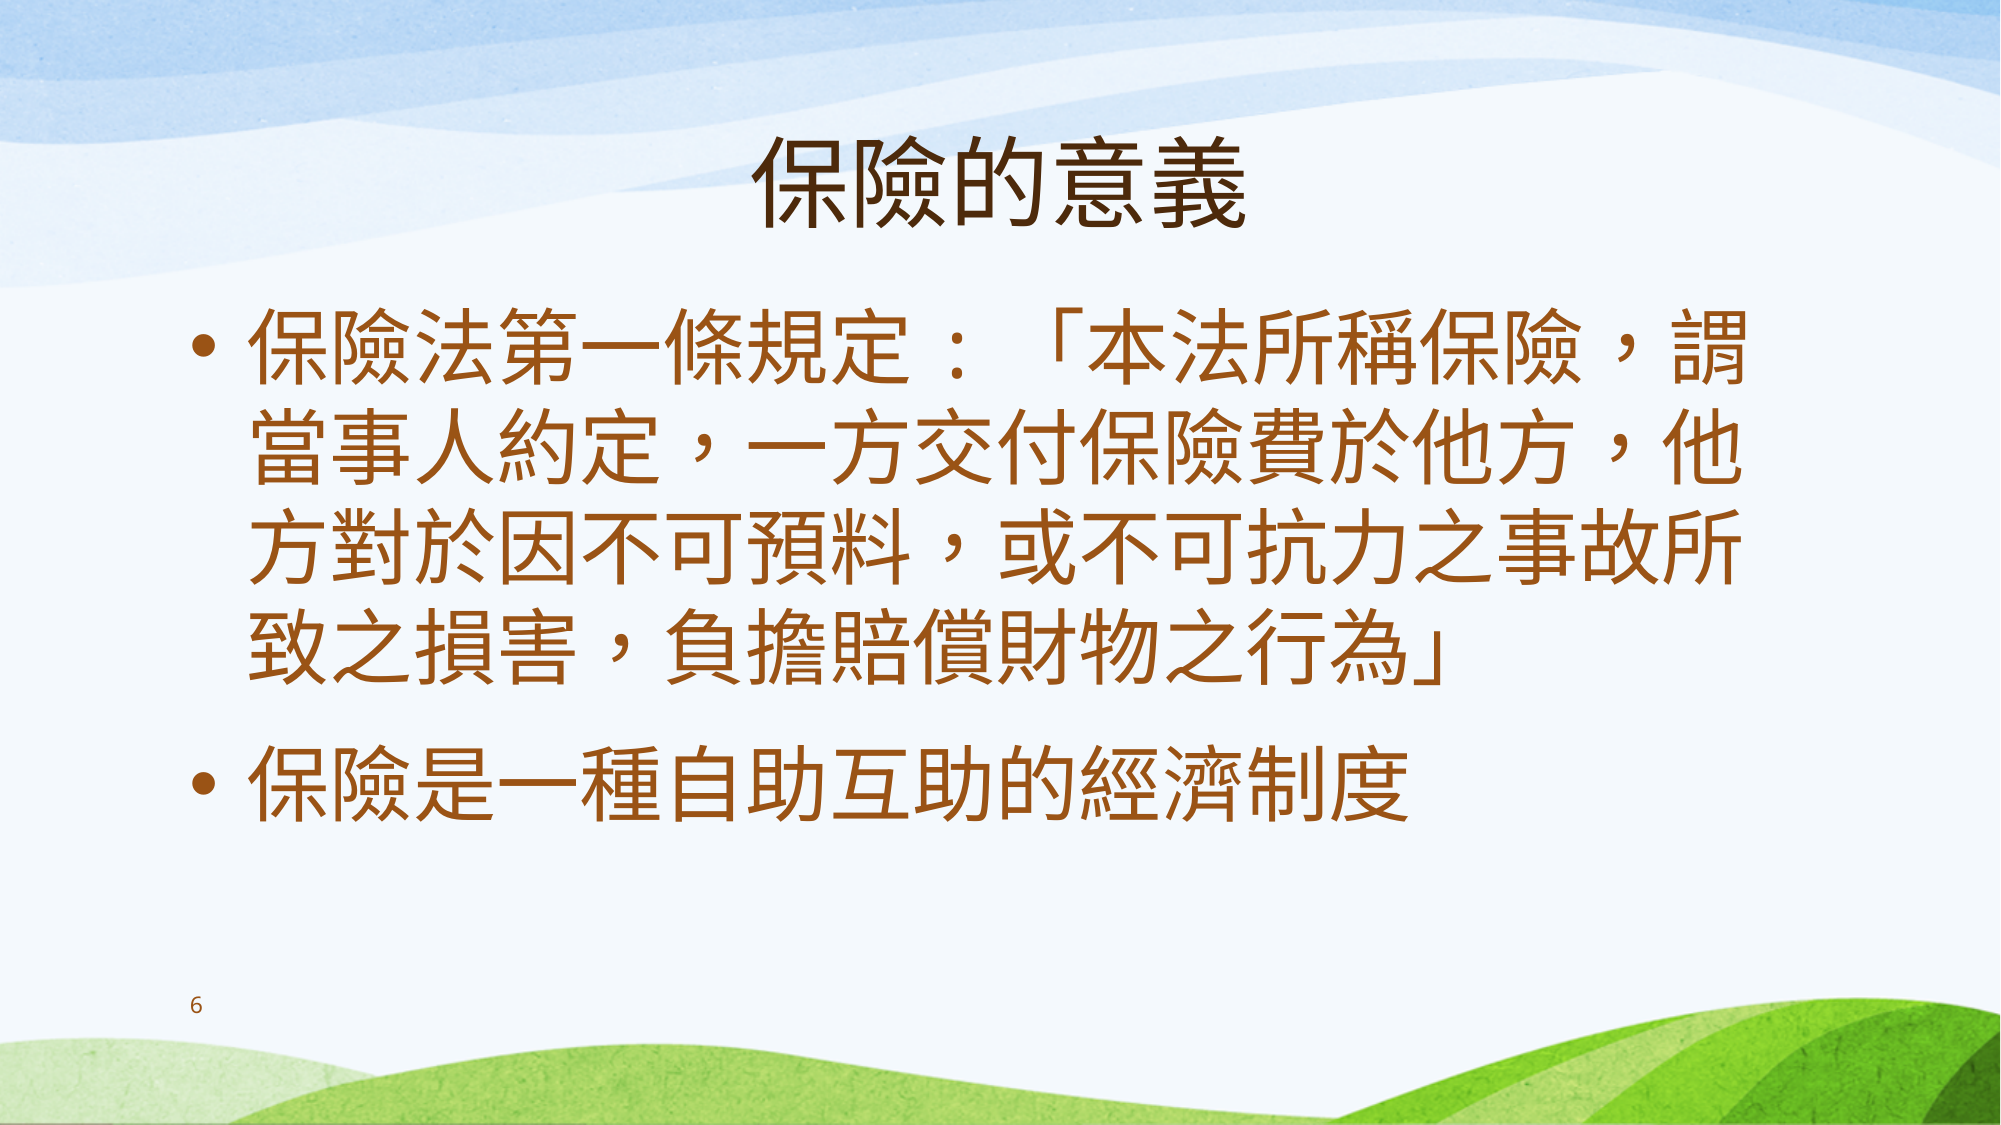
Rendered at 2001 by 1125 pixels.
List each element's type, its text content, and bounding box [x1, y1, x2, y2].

picture [0, 0, 2001, 1125]
slide_number <編號> [174, 987, 300, 1025]
title 保險的意義 [174, 50, 1825, 250]
list 保險法第一條規定:「本法所稱保險，謂當事人約定，一方交付保險費於他方，他方對於因不可預料，或不可抗力之事故所致之損害，負擔賠償財物之行為」 保險是一種自助互助的經濟制度 [174, 287, 1825, 982]
